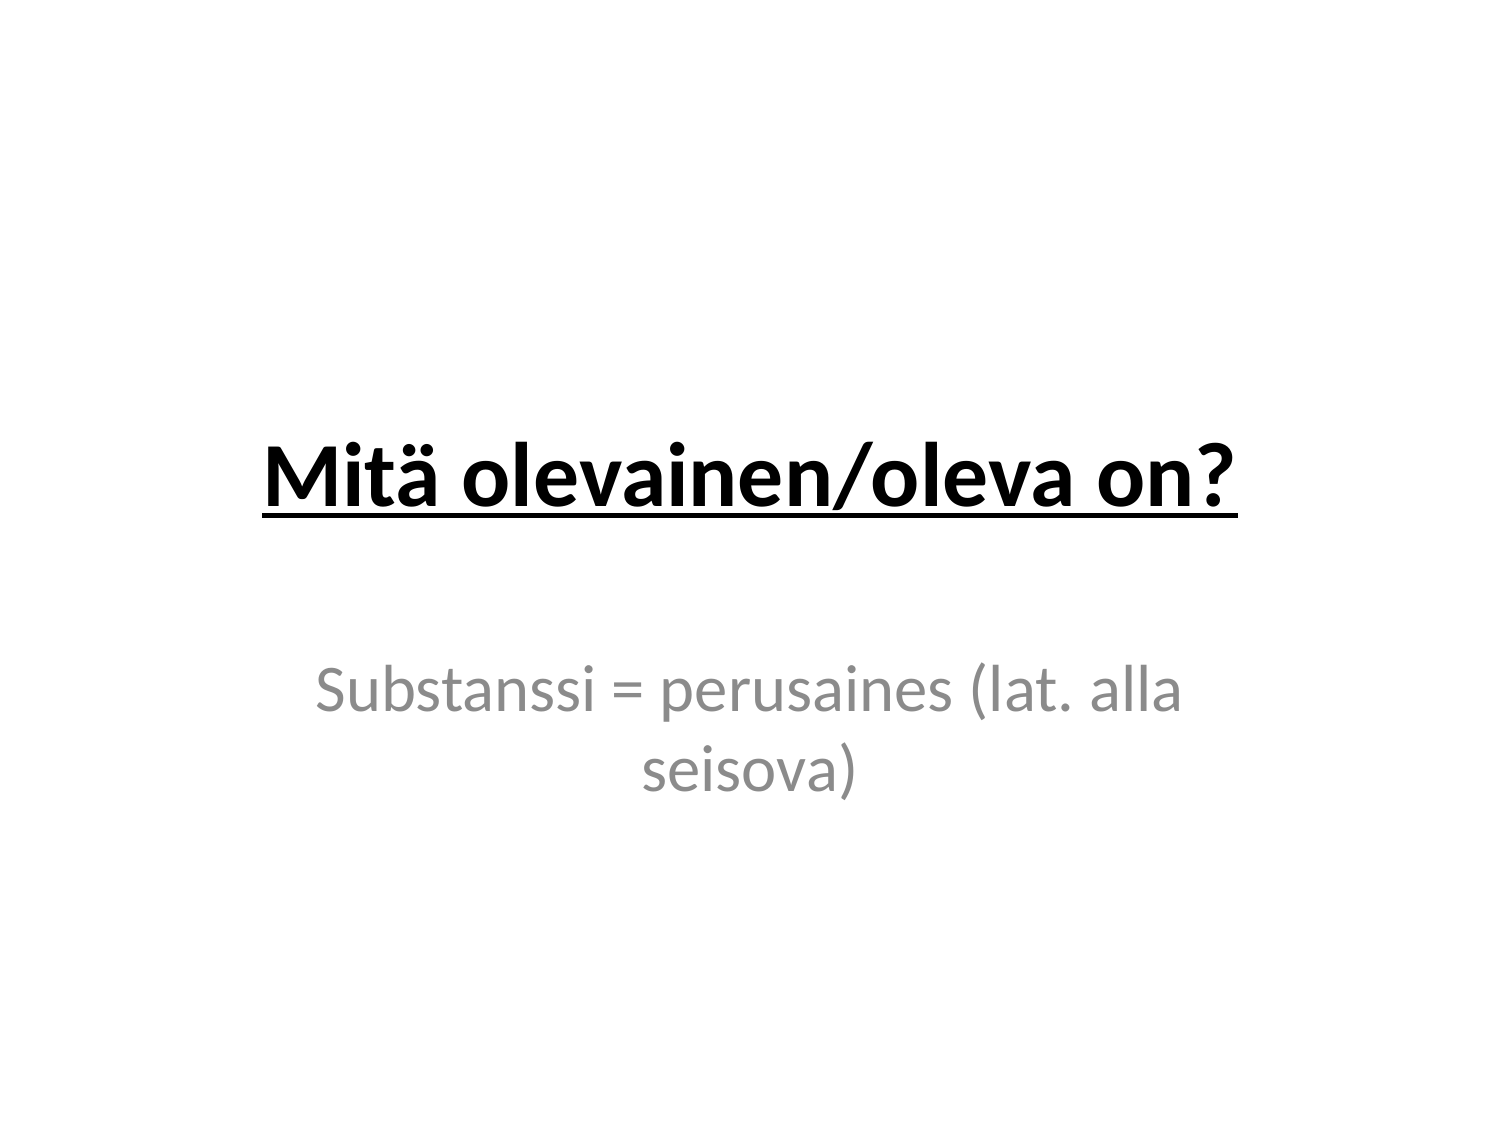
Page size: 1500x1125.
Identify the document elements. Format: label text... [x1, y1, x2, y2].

title Mitä olevainen/oleva on? [112, 349, 1388, 591]
subtitle Substanssi = perusaines (lat. alla seisova) [225, 637, 1275, 925]
